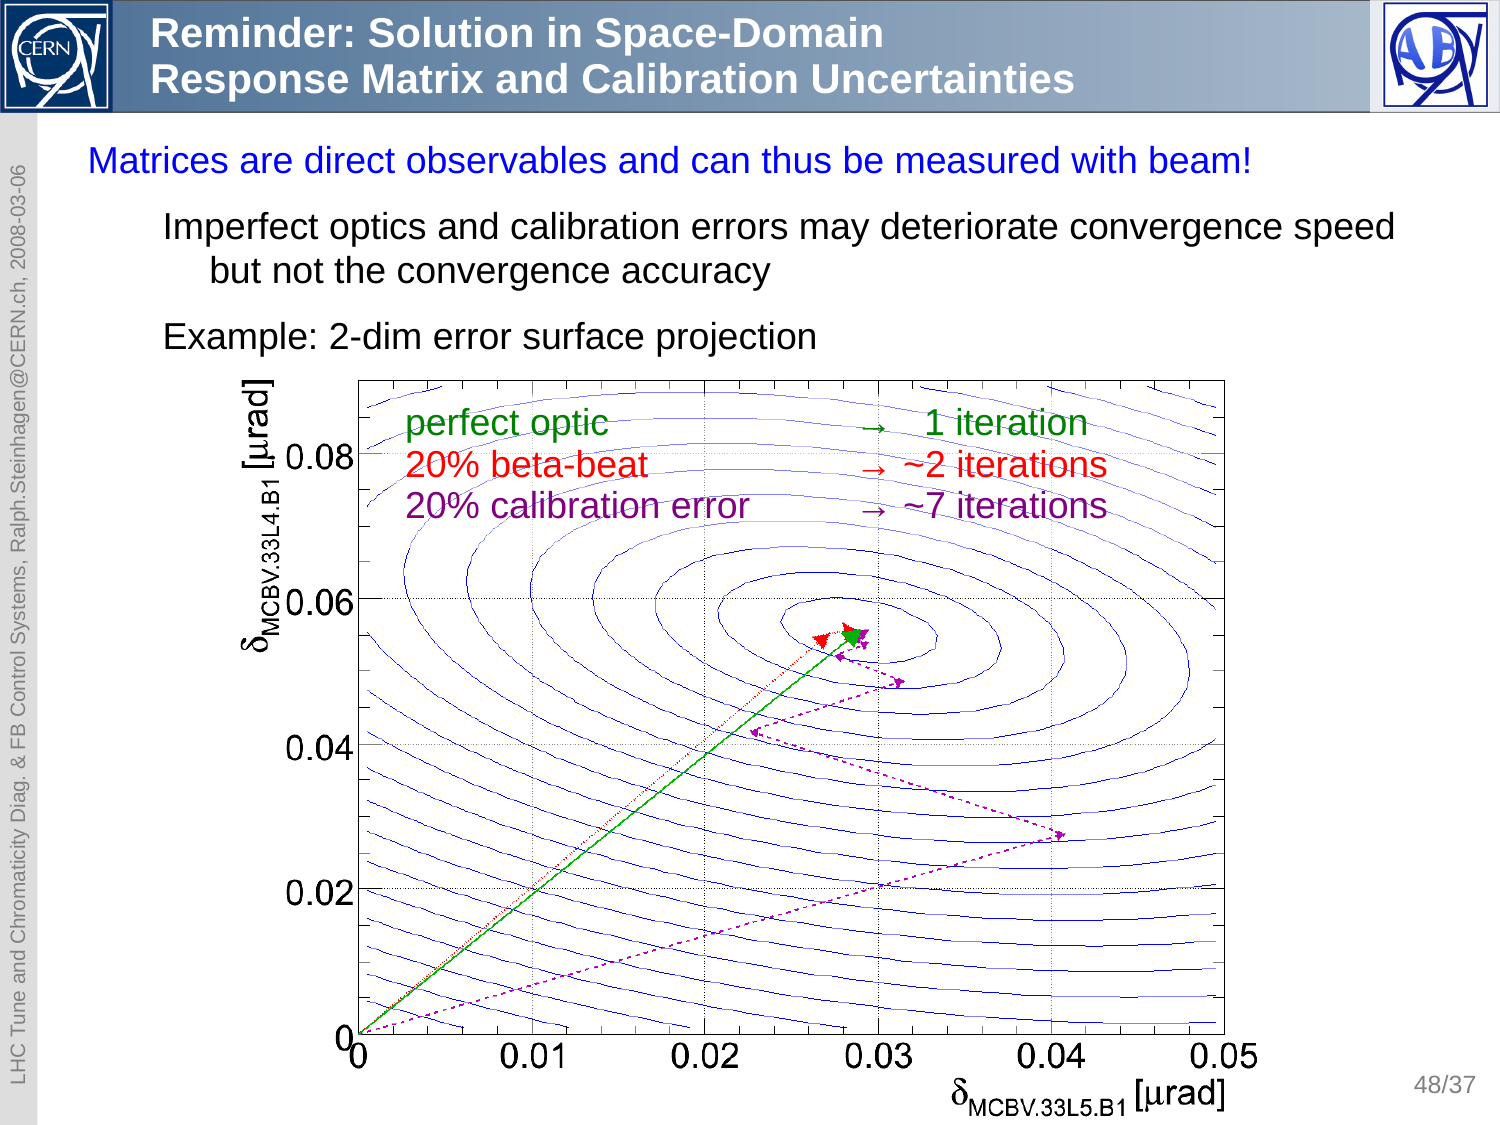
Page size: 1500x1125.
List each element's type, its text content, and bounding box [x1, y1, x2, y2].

picture [233, 365, 1276, 1125]
title Reminder: Solution in Space-Domain Response Matrix and Calibration Uncertainties [150, 0, 1201, 113]
list Matrices are direct observables and can thus be measured with beam! Imperfect optics and calibration errors may deteriorate convergence speed but not the convergence accuracy Example: 2-dim error surface projection [87, 137, 1438, 1030]
picture [1382, 1, 1489, 108]
text_box perfect optic → 1 iteration 20% beta-beat → ~2 iterations 20% calibration error → ~7 iterations [390, 393, 1195, 548]
picture [0, 0, 113, 113]
